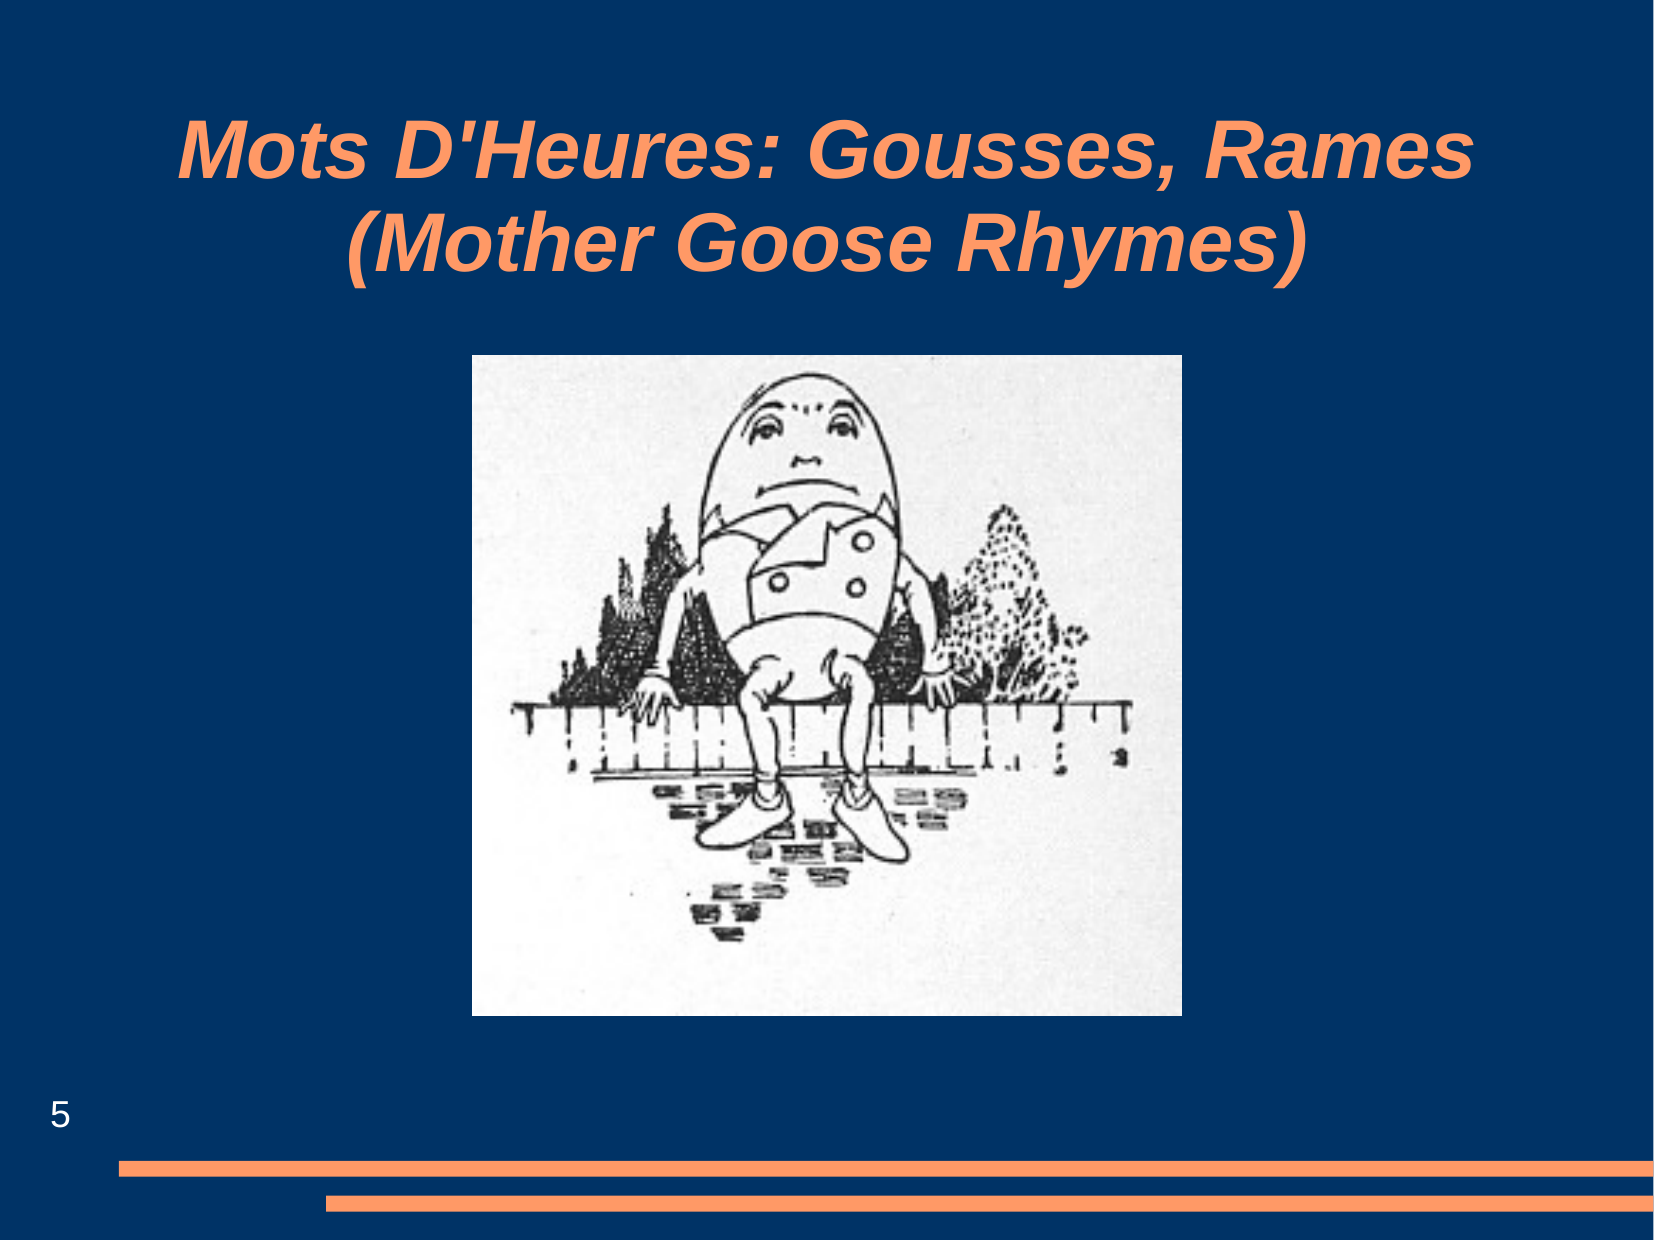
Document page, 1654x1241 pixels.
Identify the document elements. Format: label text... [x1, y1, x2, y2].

picture [472, 355, 1182, 1016]
title Mots D'Heures: Gousses, Rames (Mother Goose Rhymes) [121, 10, 1534, 290]
